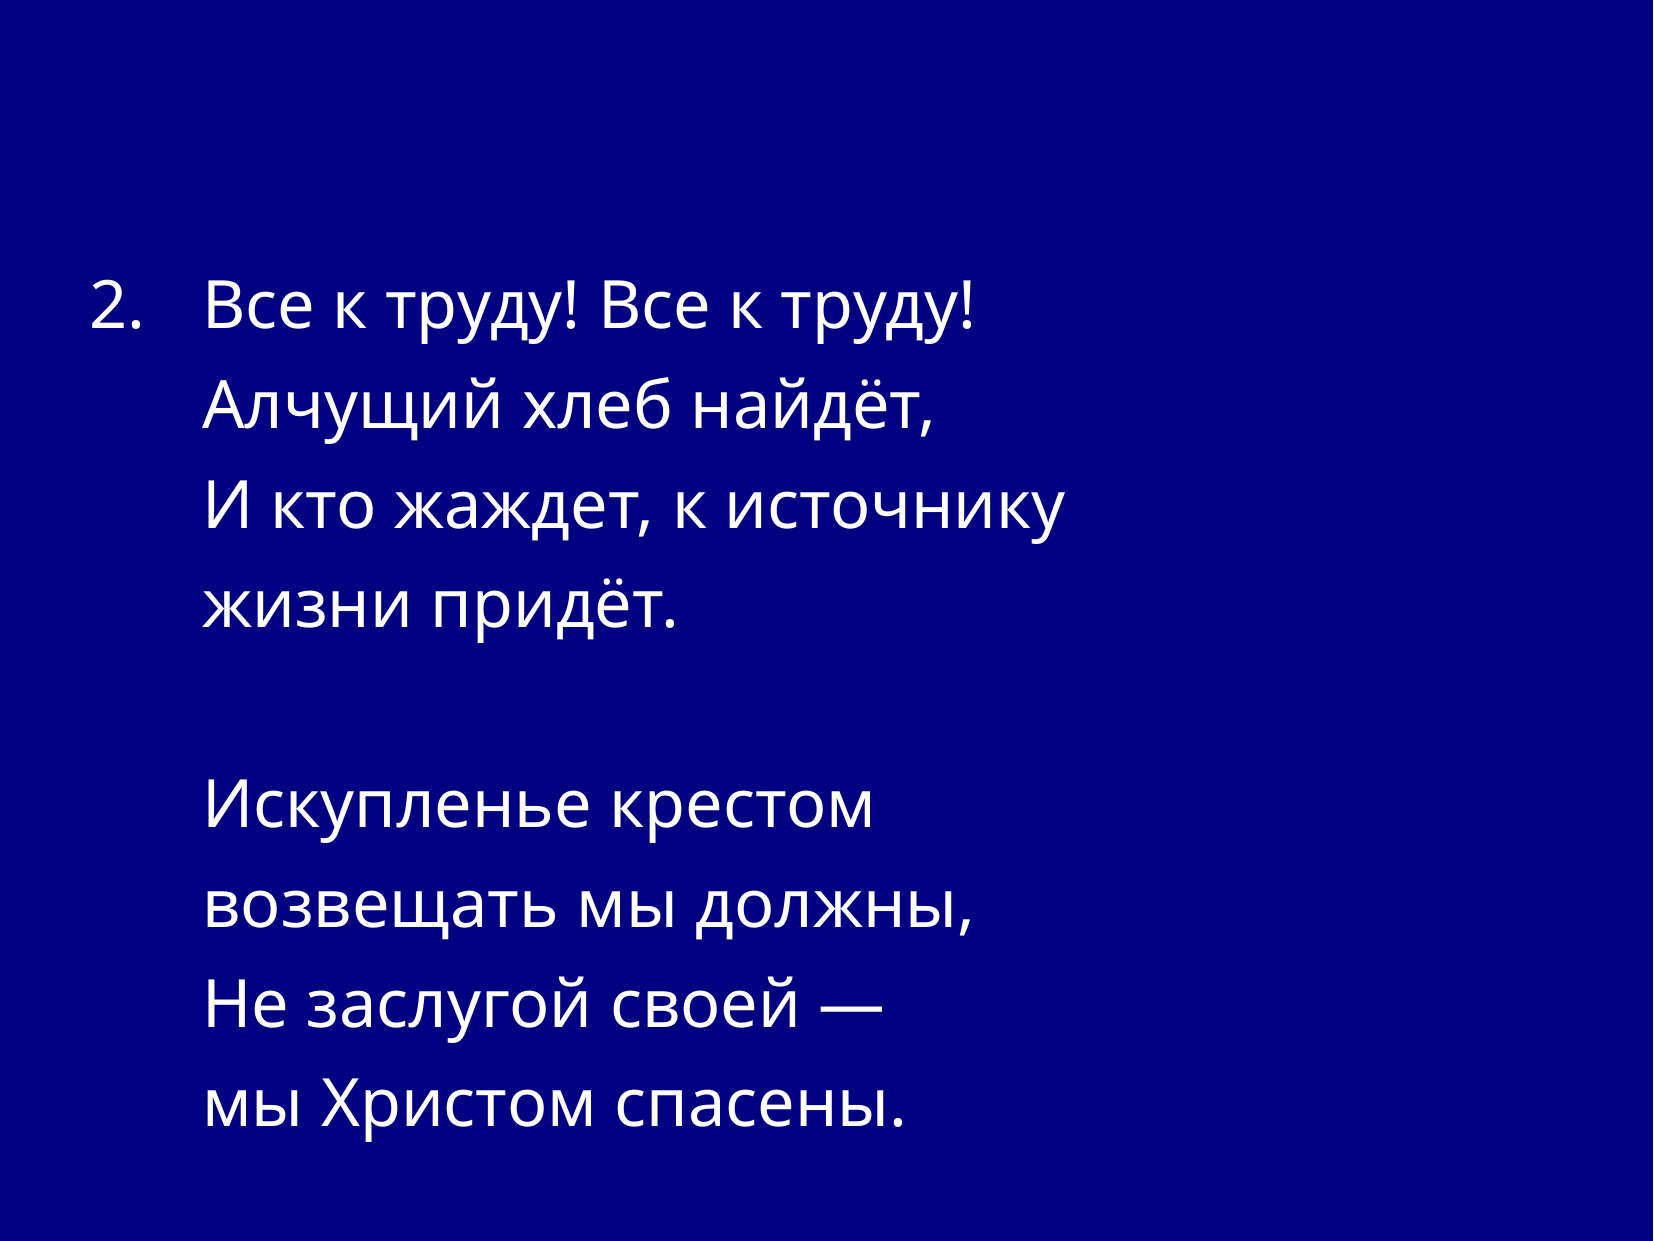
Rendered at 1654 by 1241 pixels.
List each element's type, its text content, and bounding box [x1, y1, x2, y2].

text_box 2. Все к труду! Все к труду! Алчущий хлеб найдёт, И кто жаждет, к источнику жизни придёт. Искупленье крестом возвещать мы должны, Не заслугой своей — мы Христом спасены. [75, 150, 1576, 1163]
